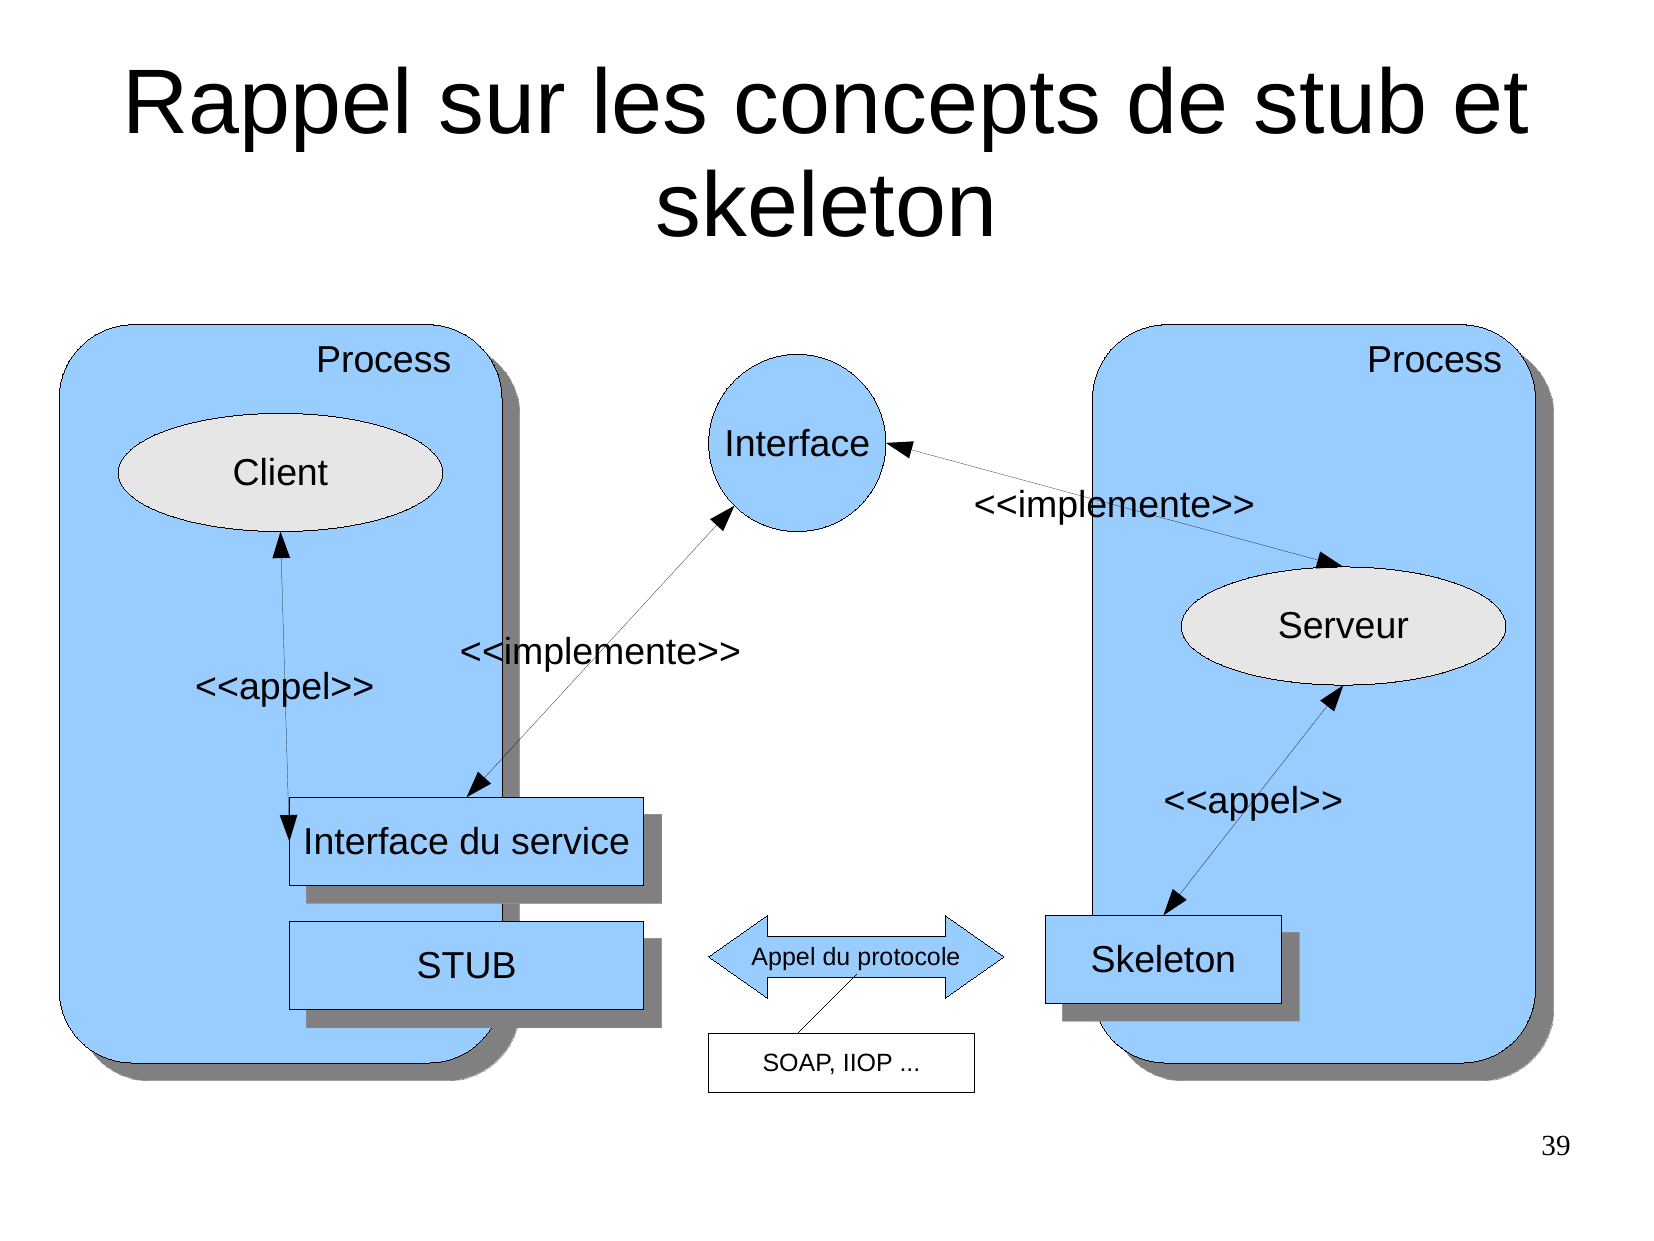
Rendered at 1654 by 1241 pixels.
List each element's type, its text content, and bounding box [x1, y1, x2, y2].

text_box [1123, 499, 1131, 508]
text_box Process [301, 330, 479, 388]
title Rappel sur les concepts de stub et skeleton [82, 50, 1571, 256]
text_box [59, 324, 503, 1064]
text_box Skeleton [1045, 915, 1282, 1004]
text_box Process [1352, 330, 1530, 388]
text_box [1092, 500, 1102, 505]
text_box [1092, 503, 1340, 915]
text_box Interface [708, 354, 886, 532]
text_box [1143, 499, 1154, 505]
text_box Interface du service [289, 797, 644, 886]
text_box [286, 681, 296, 697]
text_box [1234, 795, 1244, 811]
text_box [1255, 795, 1265, 811]
text_box [1112, 499, 1120, 505]
text_box Serveur [1181, 566, 1506, 686]
text_box Appel du protocole [708, 915, 1004, 999]
text_box SOAP, IIOP ... [708, 1033, 975, 1093]
text_box [469, 759, 503, 797]
text_box STUB [289, 921, 644, 1010]
text_box [1092, 324, 1536, 1064]
text_box Client [118, 413, 443, 532]
